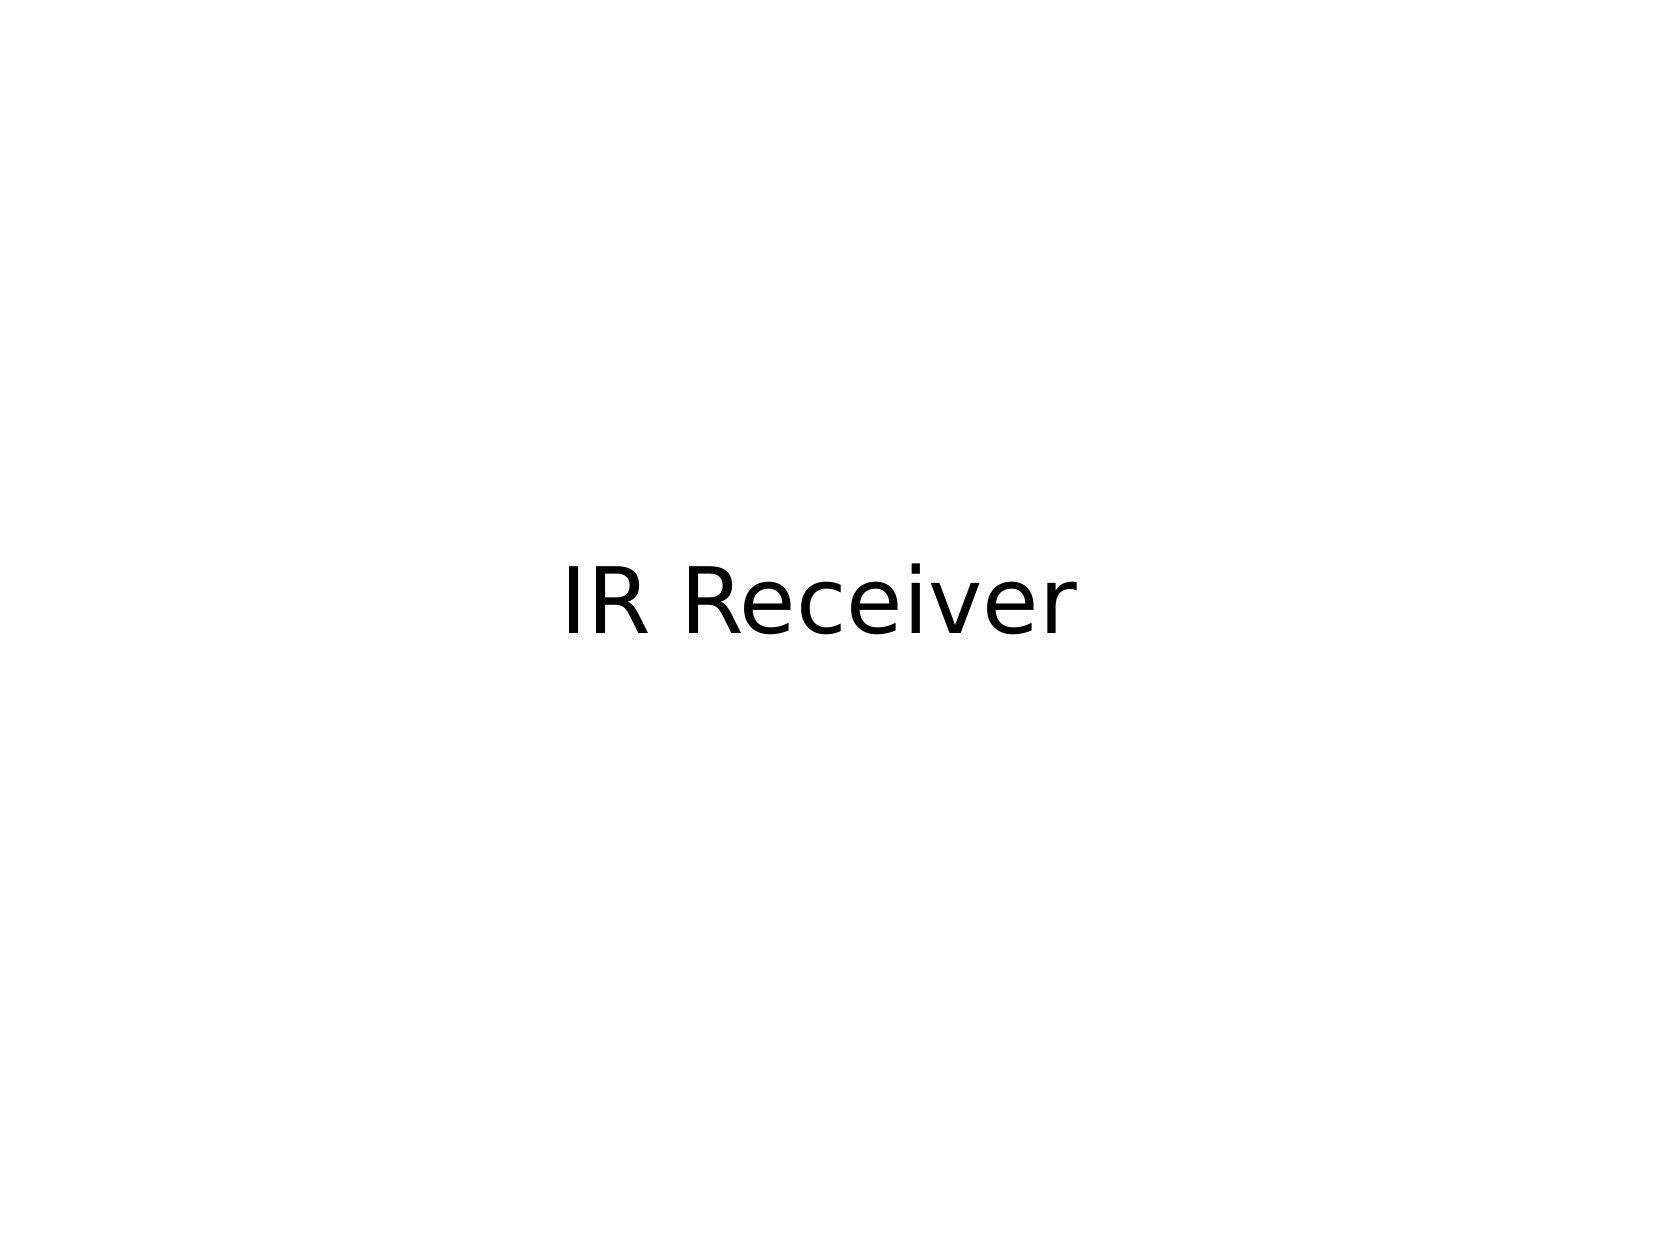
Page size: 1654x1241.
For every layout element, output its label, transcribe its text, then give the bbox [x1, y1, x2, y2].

title IR Receiver [75, 497, 1564, 706]
